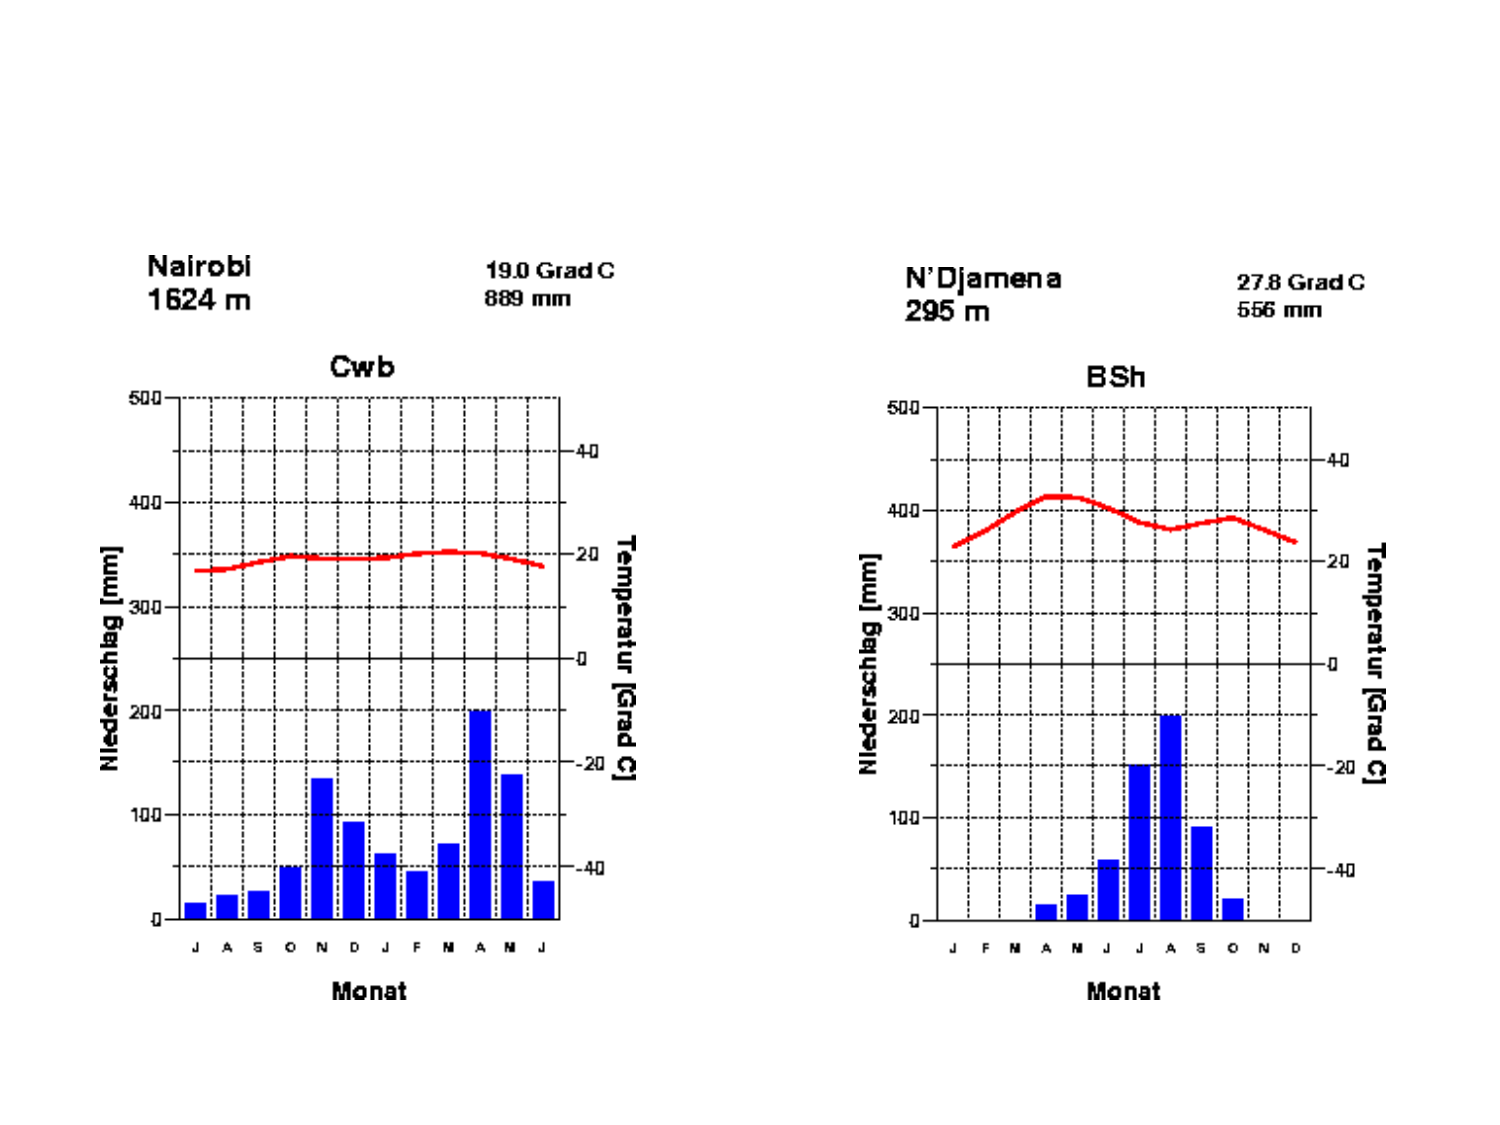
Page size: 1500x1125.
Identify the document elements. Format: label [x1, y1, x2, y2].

picture [859, 267, 1386, 1000]
picture [100, 255, 636, 1000]
